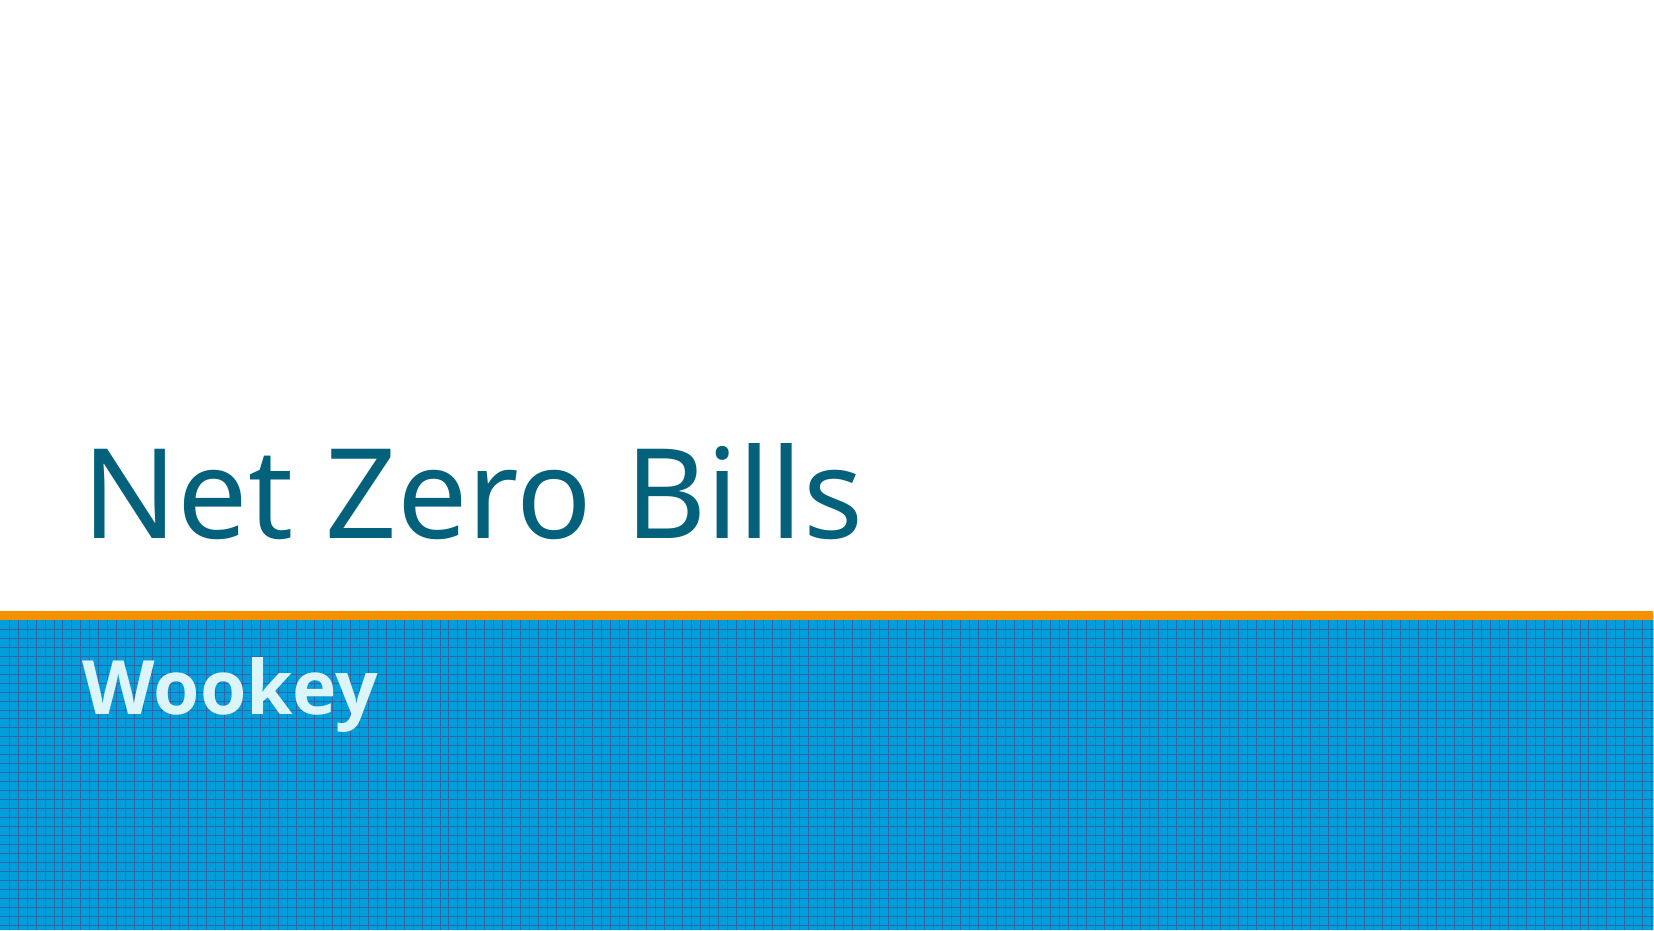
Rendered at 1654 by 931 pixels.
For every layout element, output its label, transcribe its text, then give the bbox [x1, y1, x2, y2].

title Net Zero Bills [82, 44, 1571, 576]
subtitle Wookey [82, 634, 1571, 827]
